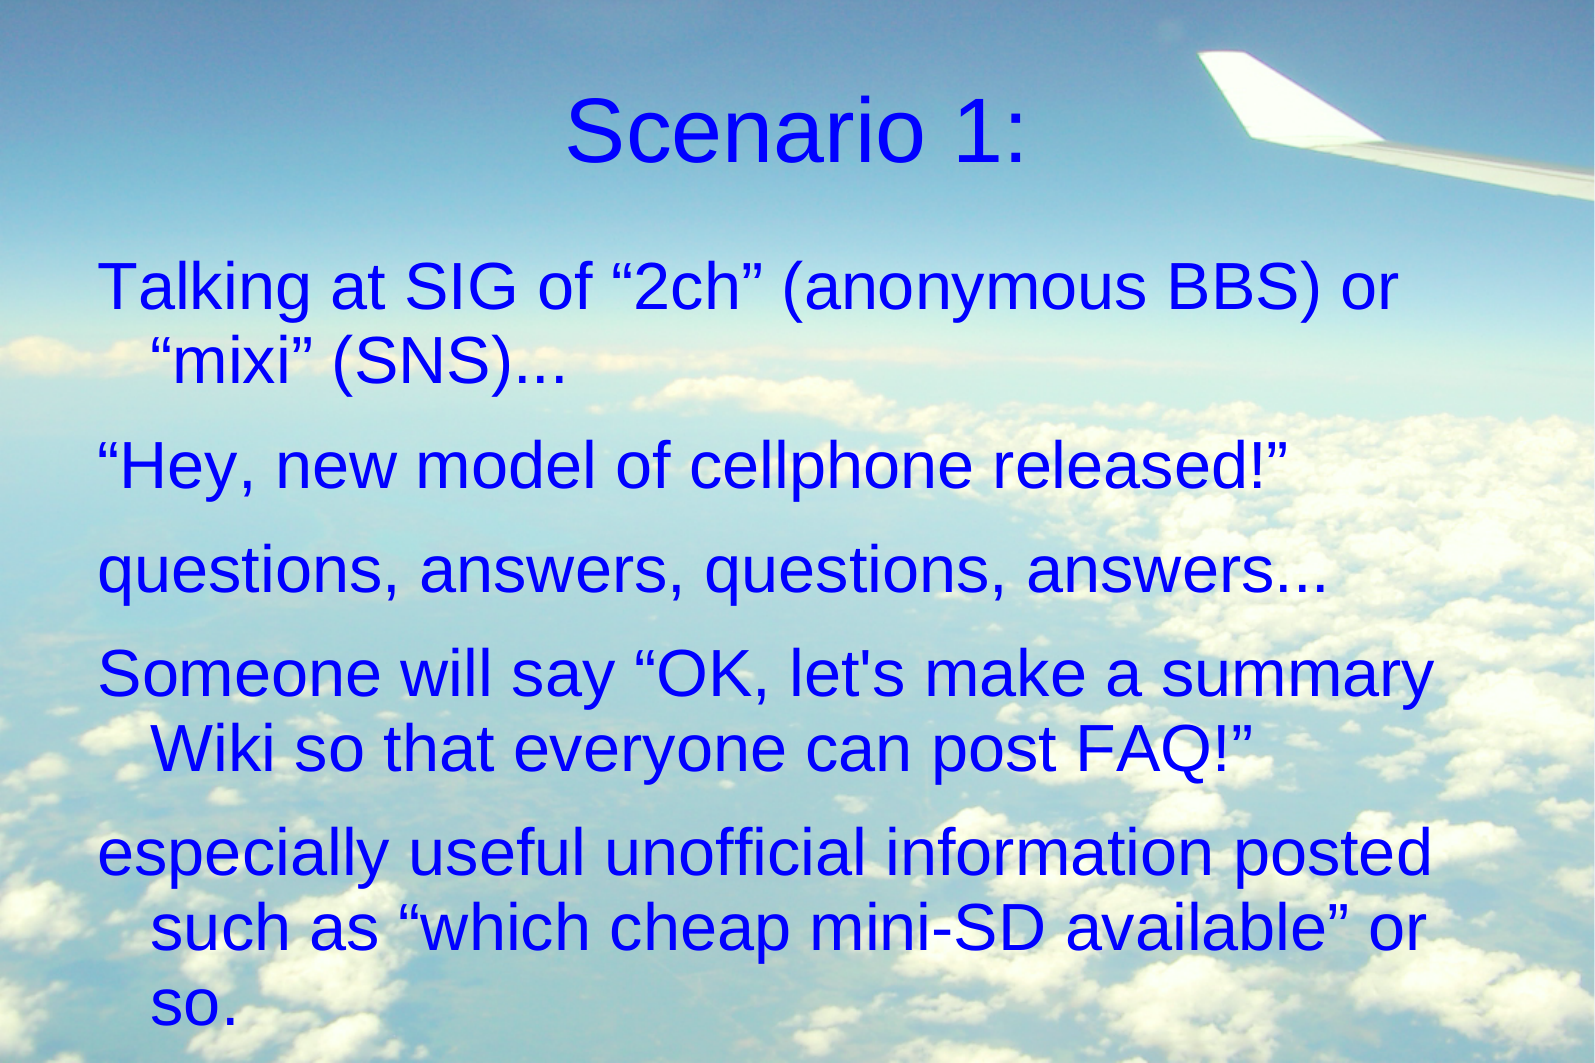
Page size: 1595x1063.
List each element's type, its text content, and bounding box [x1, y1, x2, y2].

title Scenario 1: [79, 42, 1515, 220]
picture [0, 0, 1595, 1063]
list Talking at SIG of “2ch” (anonymous BBS) or “mixi” (SNS)... “Hey, new model of cellphone released!” questions, answers, questions, answers... Someone will say “OK, let's make a summary Wiki so that everyone can post FAQ!” especially useful unofficial information posted such as “which cheap mini-SD available” or so. [79, 248, 1515, 1040]
